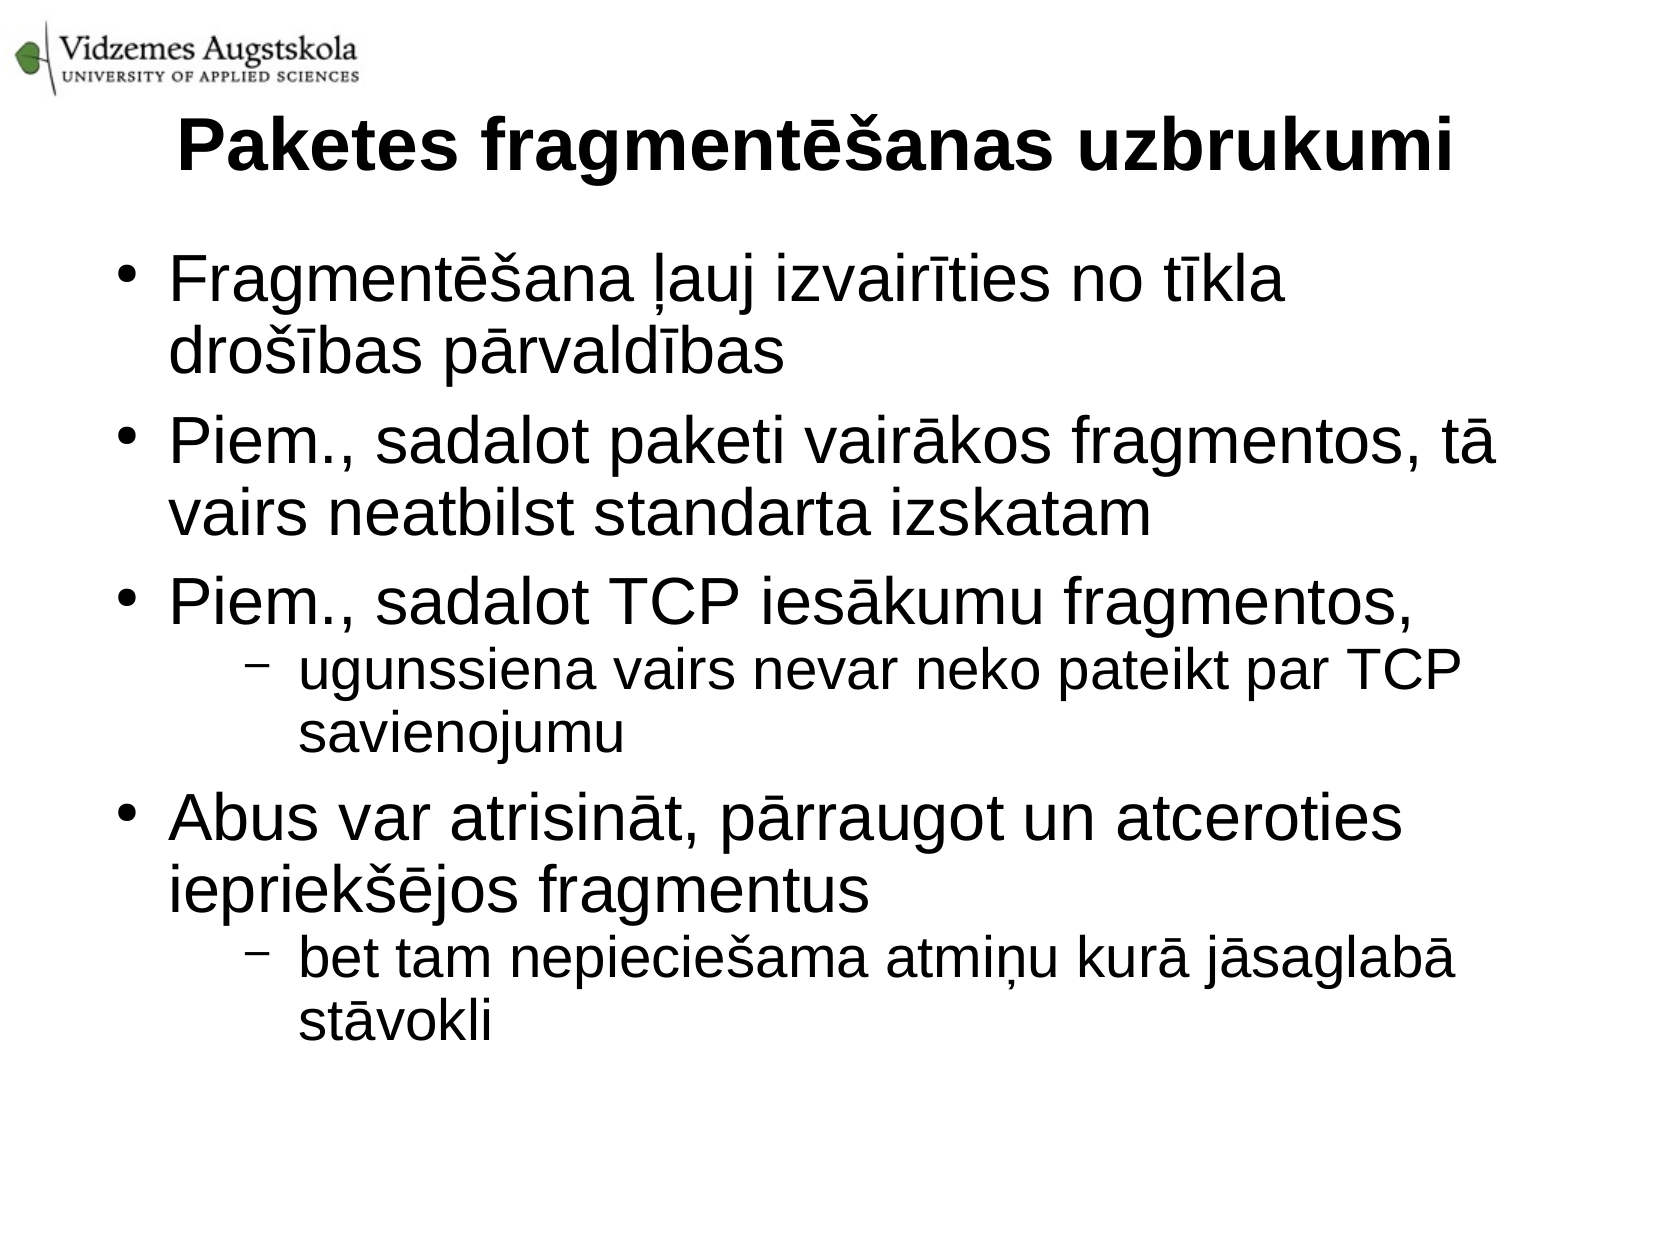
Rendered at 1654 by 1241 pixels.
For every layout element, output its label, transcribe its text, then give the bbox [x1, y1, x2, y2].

picture [5, 2, 368, 113]
title Paketes fragmentēšanas uzbrukumi [94, 93, 1512, 199]
list Fragmentēšana ļauj izvairīties no tīkla drošības pārvaldības Piem., sadalot paketi vairākos fragmentos, tā vairs neatbilst standarta izskatam Piem., sadalot TCP iesākumu fragmentos, ugunssiena vairs nevar neko pateikt par TCP savienojumu Abus var atrisināt, pārraugot un atceroties iepriekšējos fragmentus bet tam nepieciešama atmiņu kurā jāsaglabā stāvokli [82, 236, 1569, 1107]
